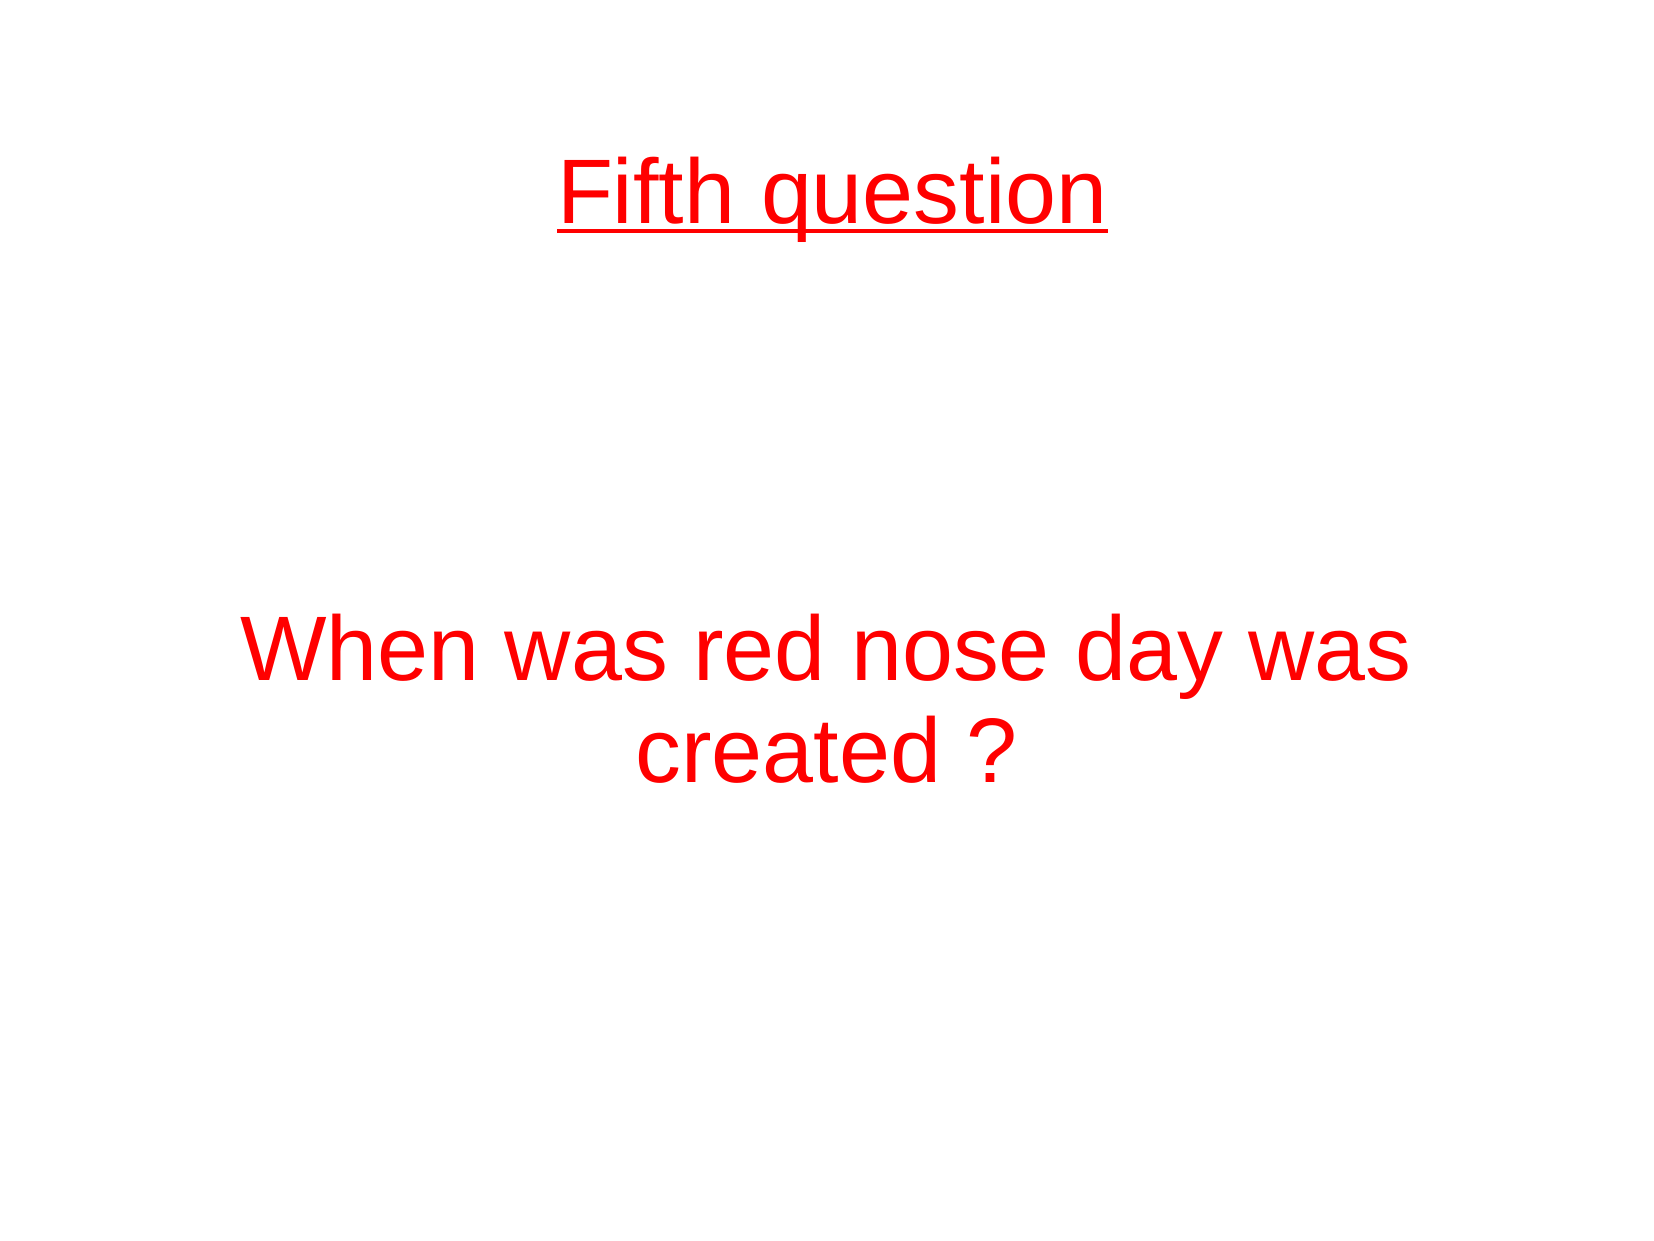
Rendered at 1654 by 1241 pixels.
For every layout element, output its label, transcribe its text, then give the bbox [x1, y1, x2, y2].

subtitle When was red nose day was created ? [82, 290, 1571, 1109]
title Fifth question [88, 88, 1577, 296]
